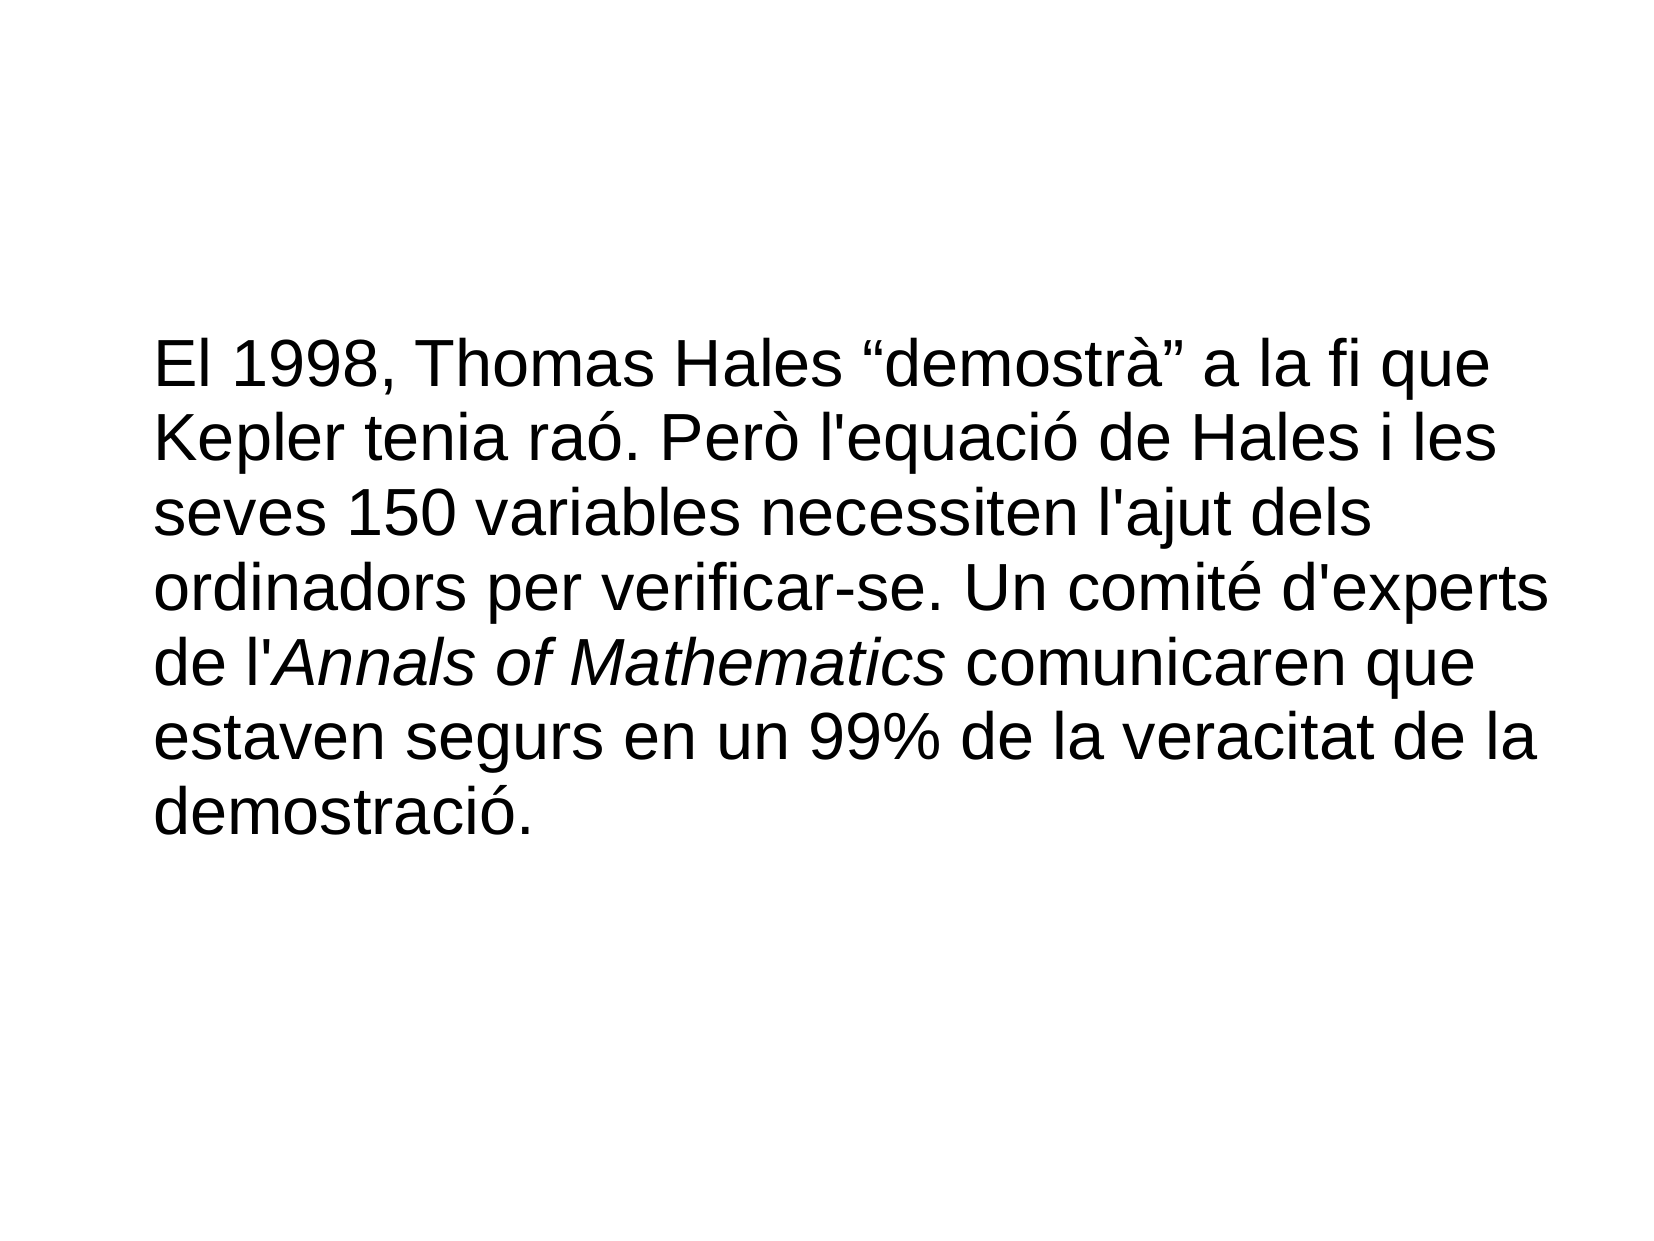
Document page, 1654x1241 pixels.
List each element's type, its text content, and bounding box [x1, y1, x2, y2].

list El 1998, Thomas Hales “demostrà” a la fi que Kepler tenia raó. Però l'equació de Hales i les seves 150 variables necessiten l'ajut dels ordinadors per verificar-se. Un comité d'experts de l'Annals of Mathematics comunicaren que estaven segurs en un 99% de la veracitat de la demostració. [82, 325, 1571, 1145]
